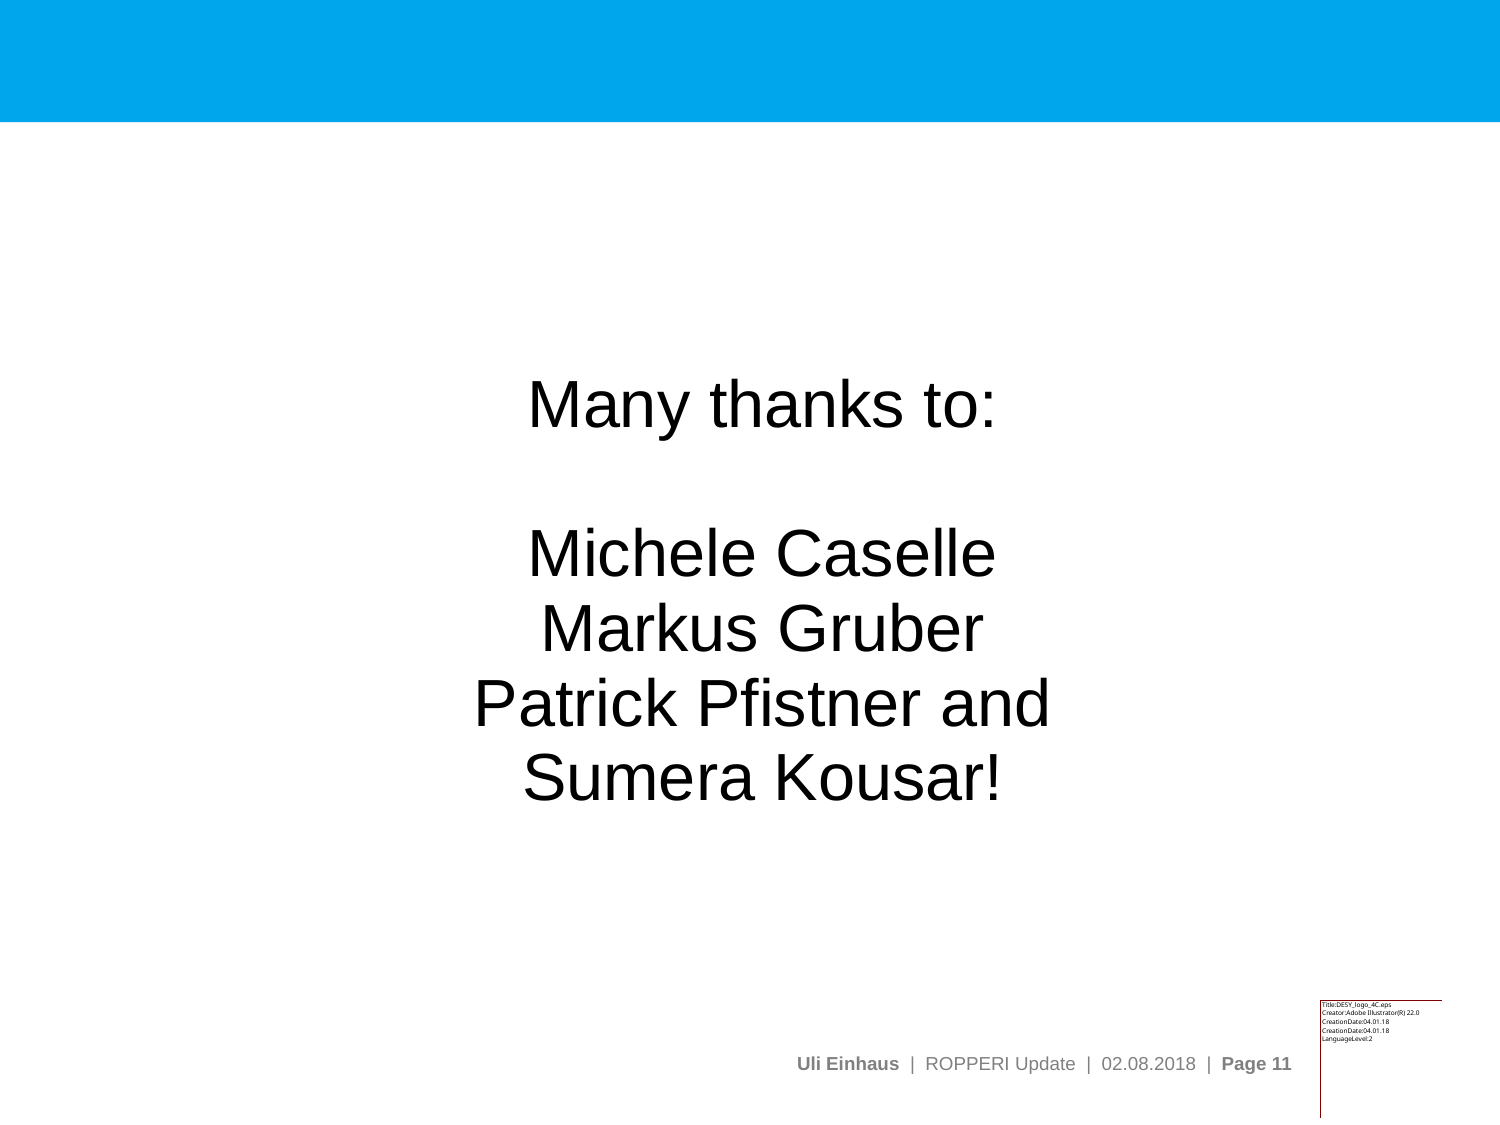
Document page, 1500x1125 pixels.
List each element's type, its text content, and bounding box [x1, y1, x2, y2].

subtitle Many thanks to: Michele Caselle Markus Gruber Patrick Pfistner and Sumera Kousar! [46, 160, 1444, 947]
